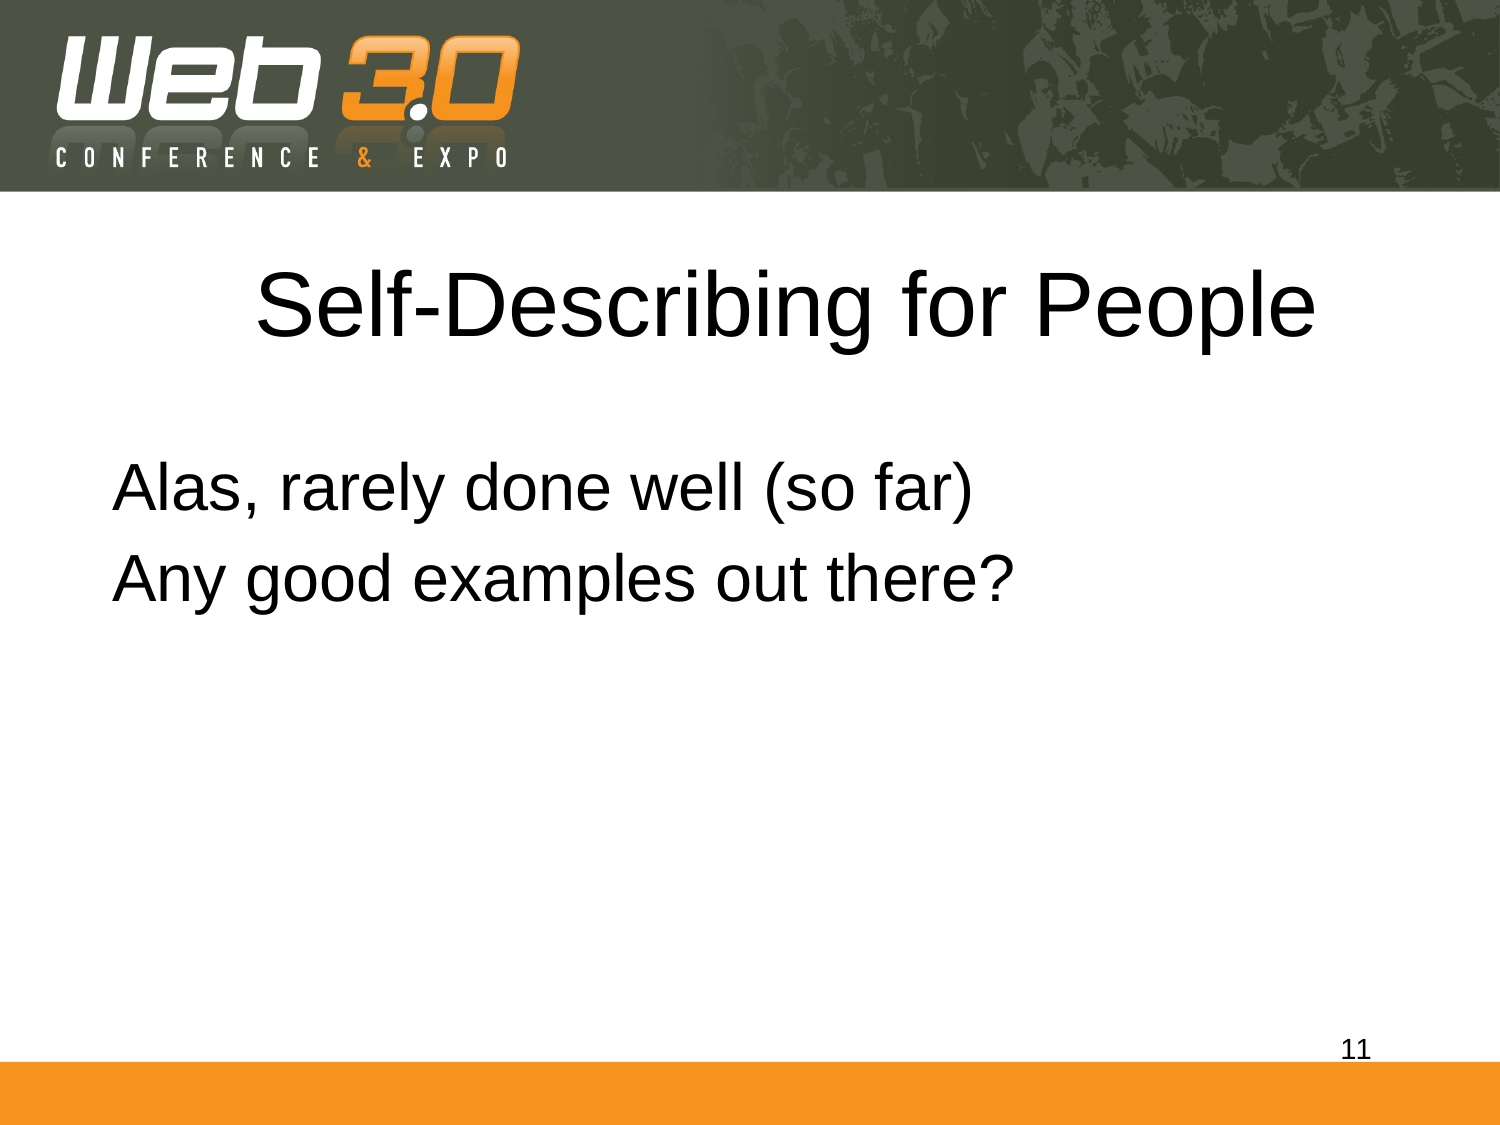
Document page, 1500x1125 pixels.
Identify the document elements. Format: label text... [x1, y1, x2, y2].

picture [0, 0, 1500, 1125]
title Self-Describing for People [150, 194, 1426, 416]
list Alas, rarely done well (so far) Any good examples out there? [112, 450, 1388, 1111]
